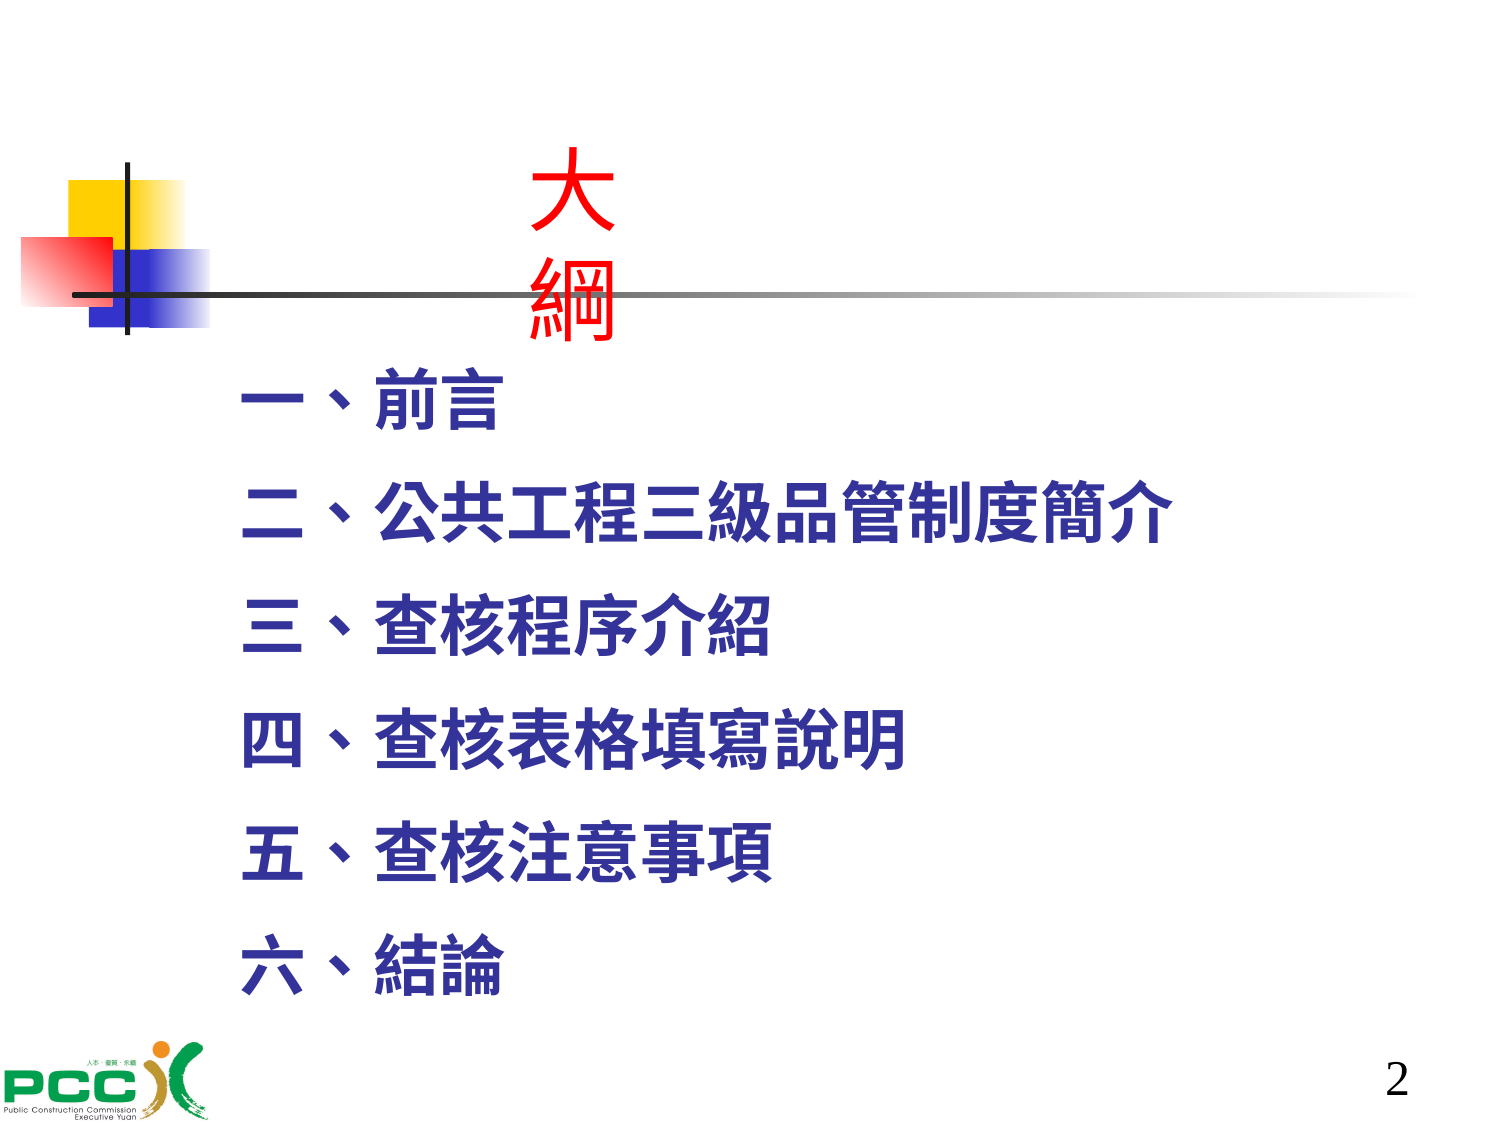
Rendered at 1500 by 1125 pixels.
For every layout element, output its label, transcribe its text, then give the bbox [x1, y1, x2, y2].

picture [0, 1037, 226, 1125]
text_box 大 綱 [512, 124, 1000, 361]
text_box 一、前言 二、公共工程三級品管制度簡介 三、查核程序介紹 四、查核表格填寫說明 五、查核注意事項 六、結論 [224, 349, 1450, 1012]
